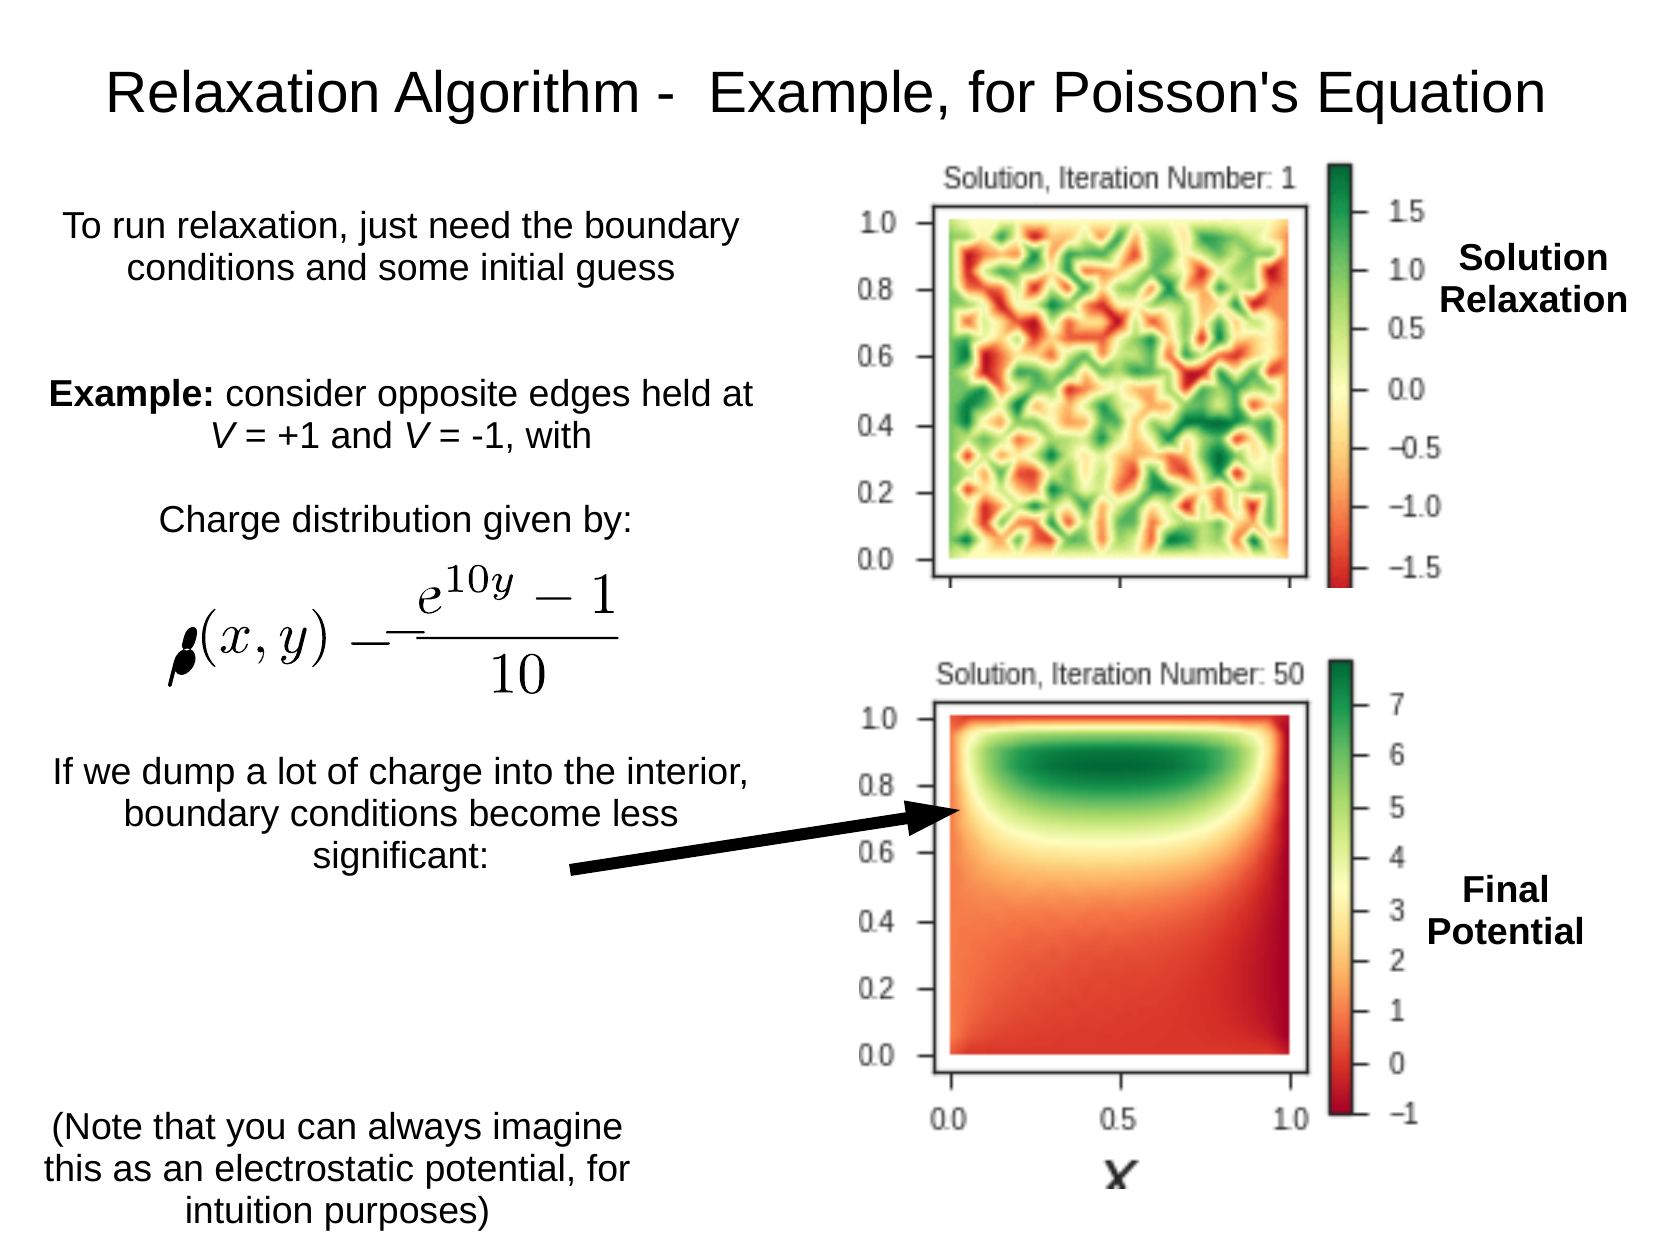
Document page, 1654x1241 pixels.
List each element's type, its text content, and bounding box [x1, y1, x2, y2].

text_box Solution Relaxation [1418, 229, 1650, 329]
title Relaxation Algorithm - Example, for Poisson's Equation [82, 49, 1571, 136]
text_box To run relaxation, just need the boundary conditions and some initial guess Example: consider opposite edges held at V = +1 and V = -1, with Charge distribution given by: If we dump a lot of charge into the interior, boundary conditions become less significant: [25, 196, 776, 968]
picture [858, 136, 1460, 1189]
text_box Final Potential [1410, 861, 1602, 961]
text_box (Note that you can always imagine this as an electrostatic potential, for intuition purposes) [15, 1098, 661, 1239]
text_box [166, 564, 619, 694]
